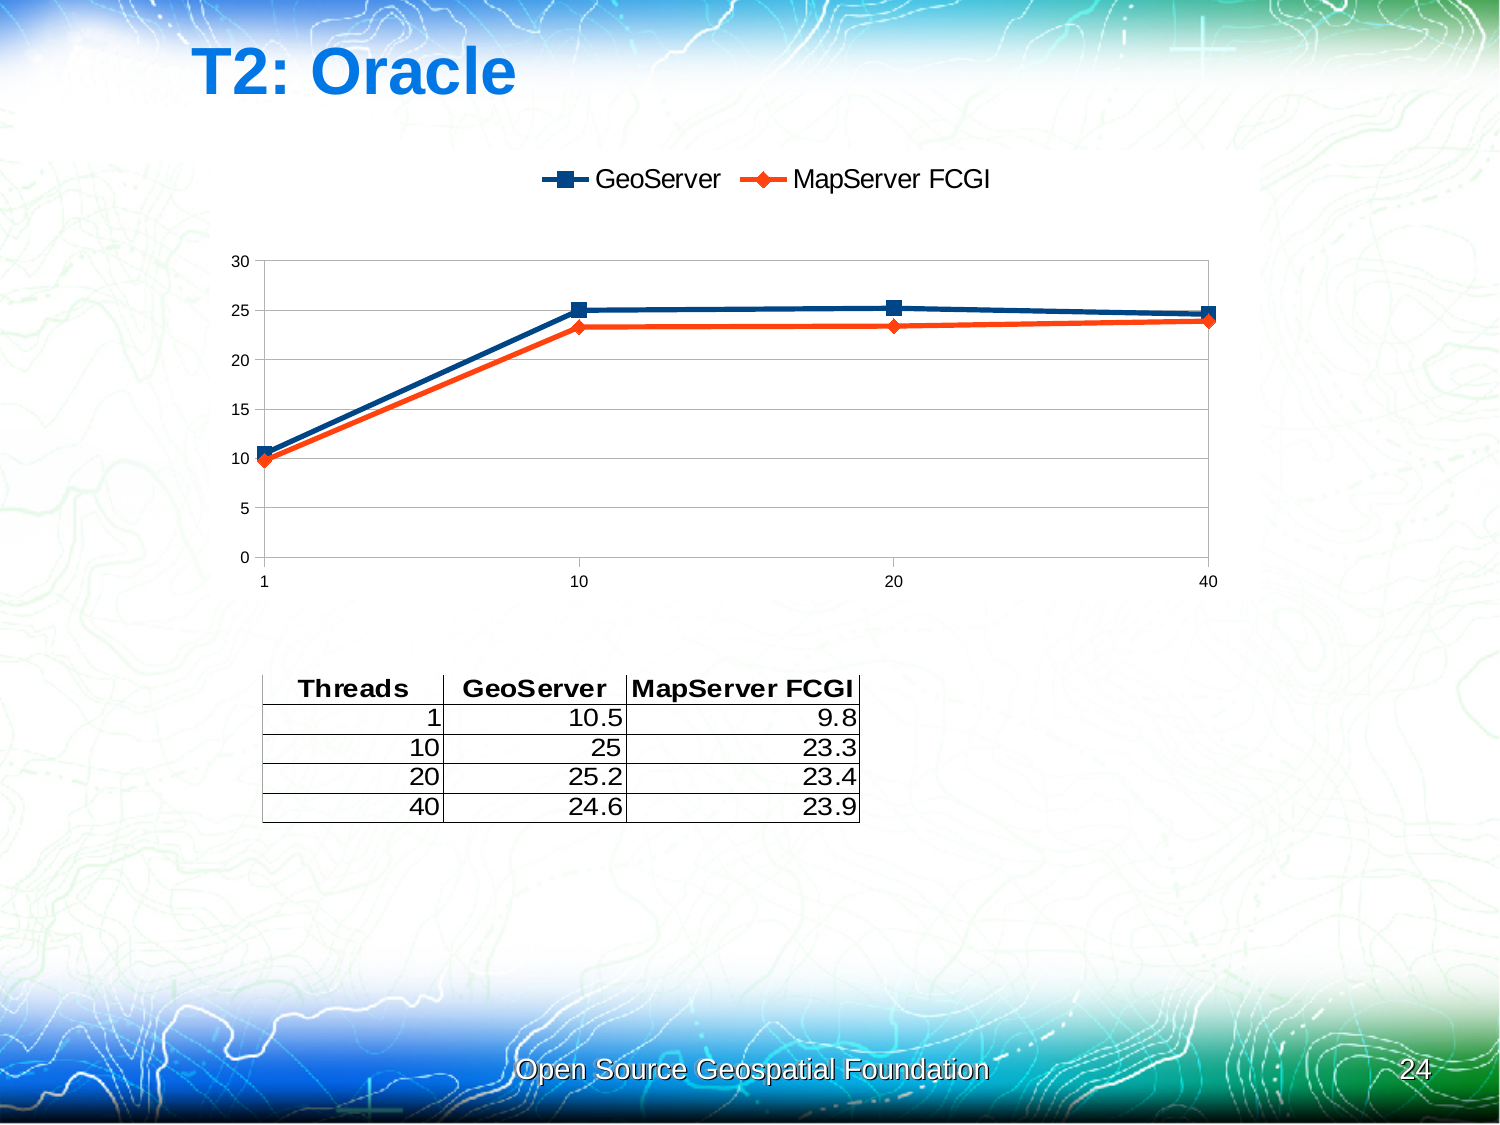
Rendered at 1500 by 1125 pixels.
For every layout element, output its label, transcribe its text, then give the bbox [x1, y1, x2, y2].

picture [0, 0, 1500, 1125]
title T2: Oracle [177, 20, 1477, 122]
chart [262, 675, 863, 826]
chart [210, 149, 1261, 601]
